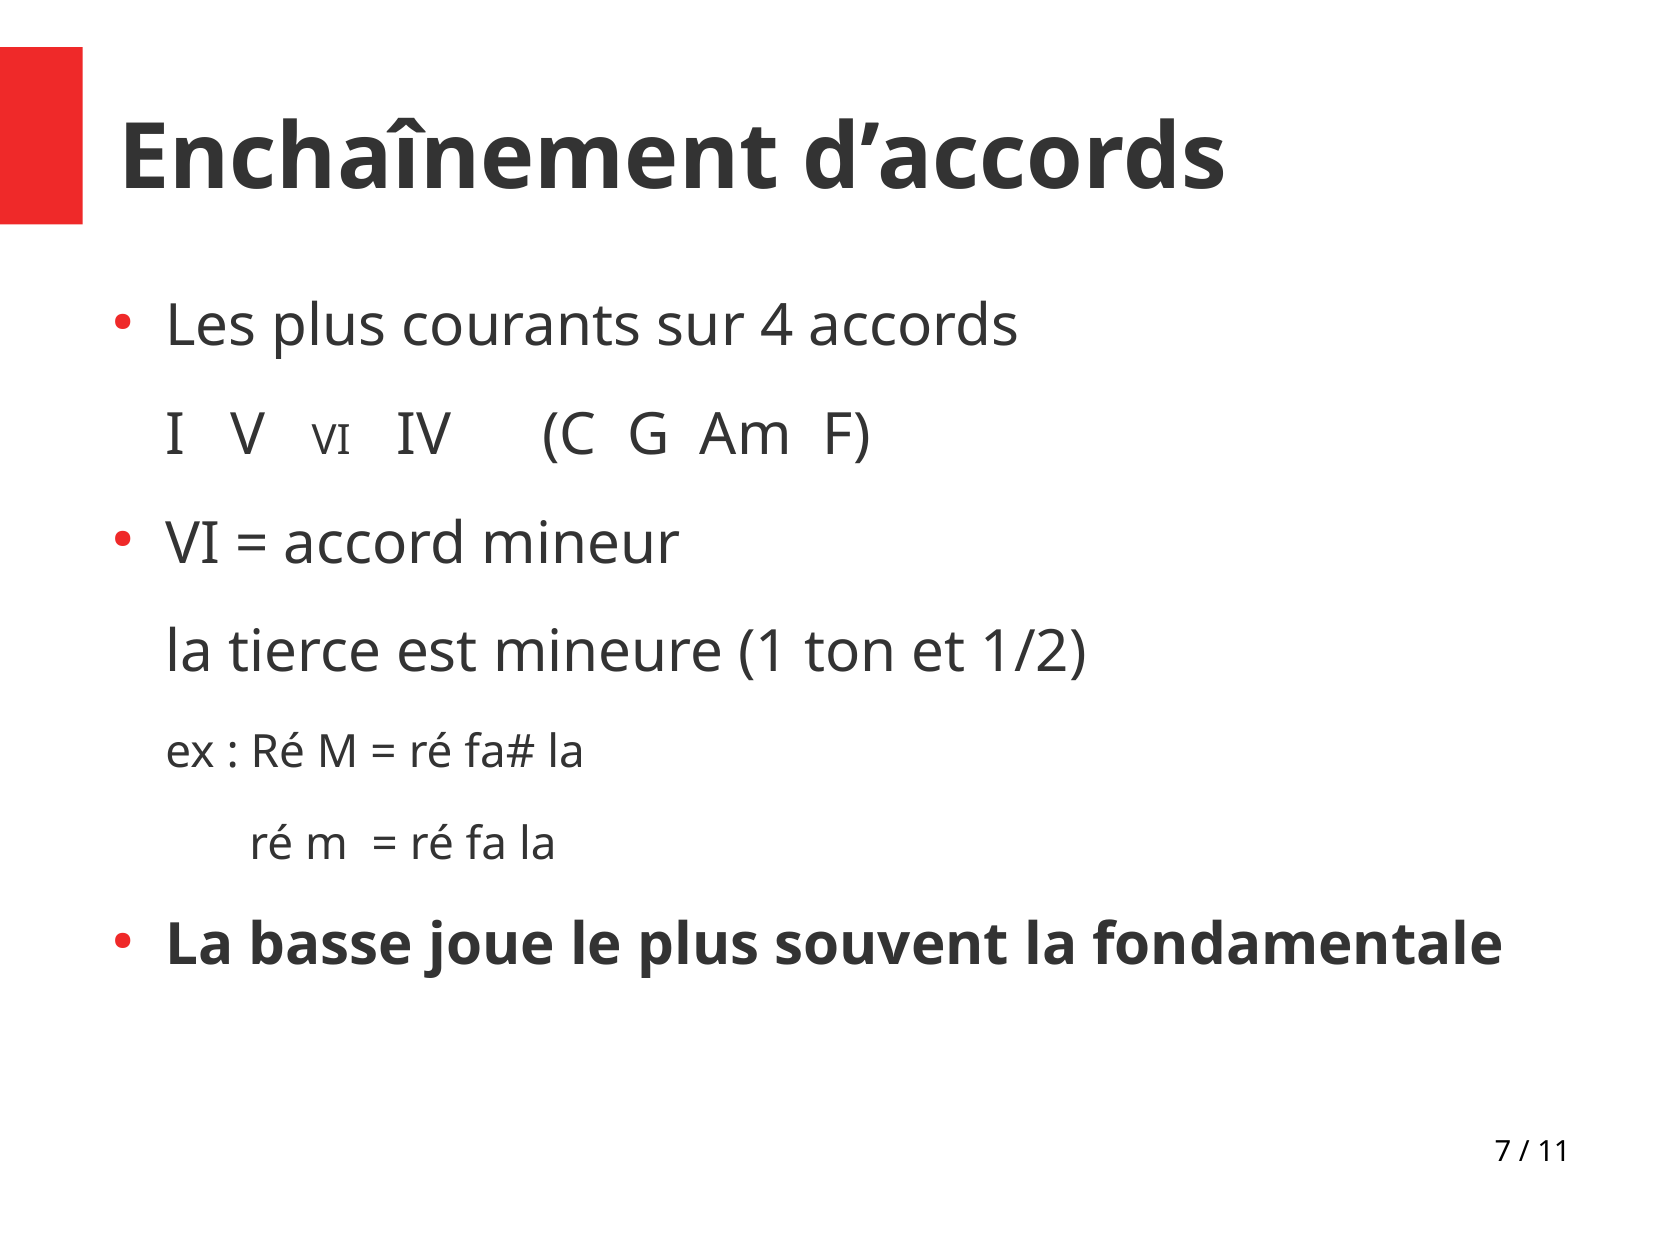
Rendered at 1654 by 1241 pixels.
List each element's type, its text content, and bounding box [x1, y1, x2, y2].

list Les plus courants sur 4 accords I V VI IV (C G Am F) VI = accord mineur la tierce est mineure (1 ton et 1/2) ex : Ré M = ré fa# la ré m = ré fa la La basse joue le plus souvent la fondamentale [94, 283, 1548, 1111]
title Enchaînement d’accords [118, 49, 1571, 257]
